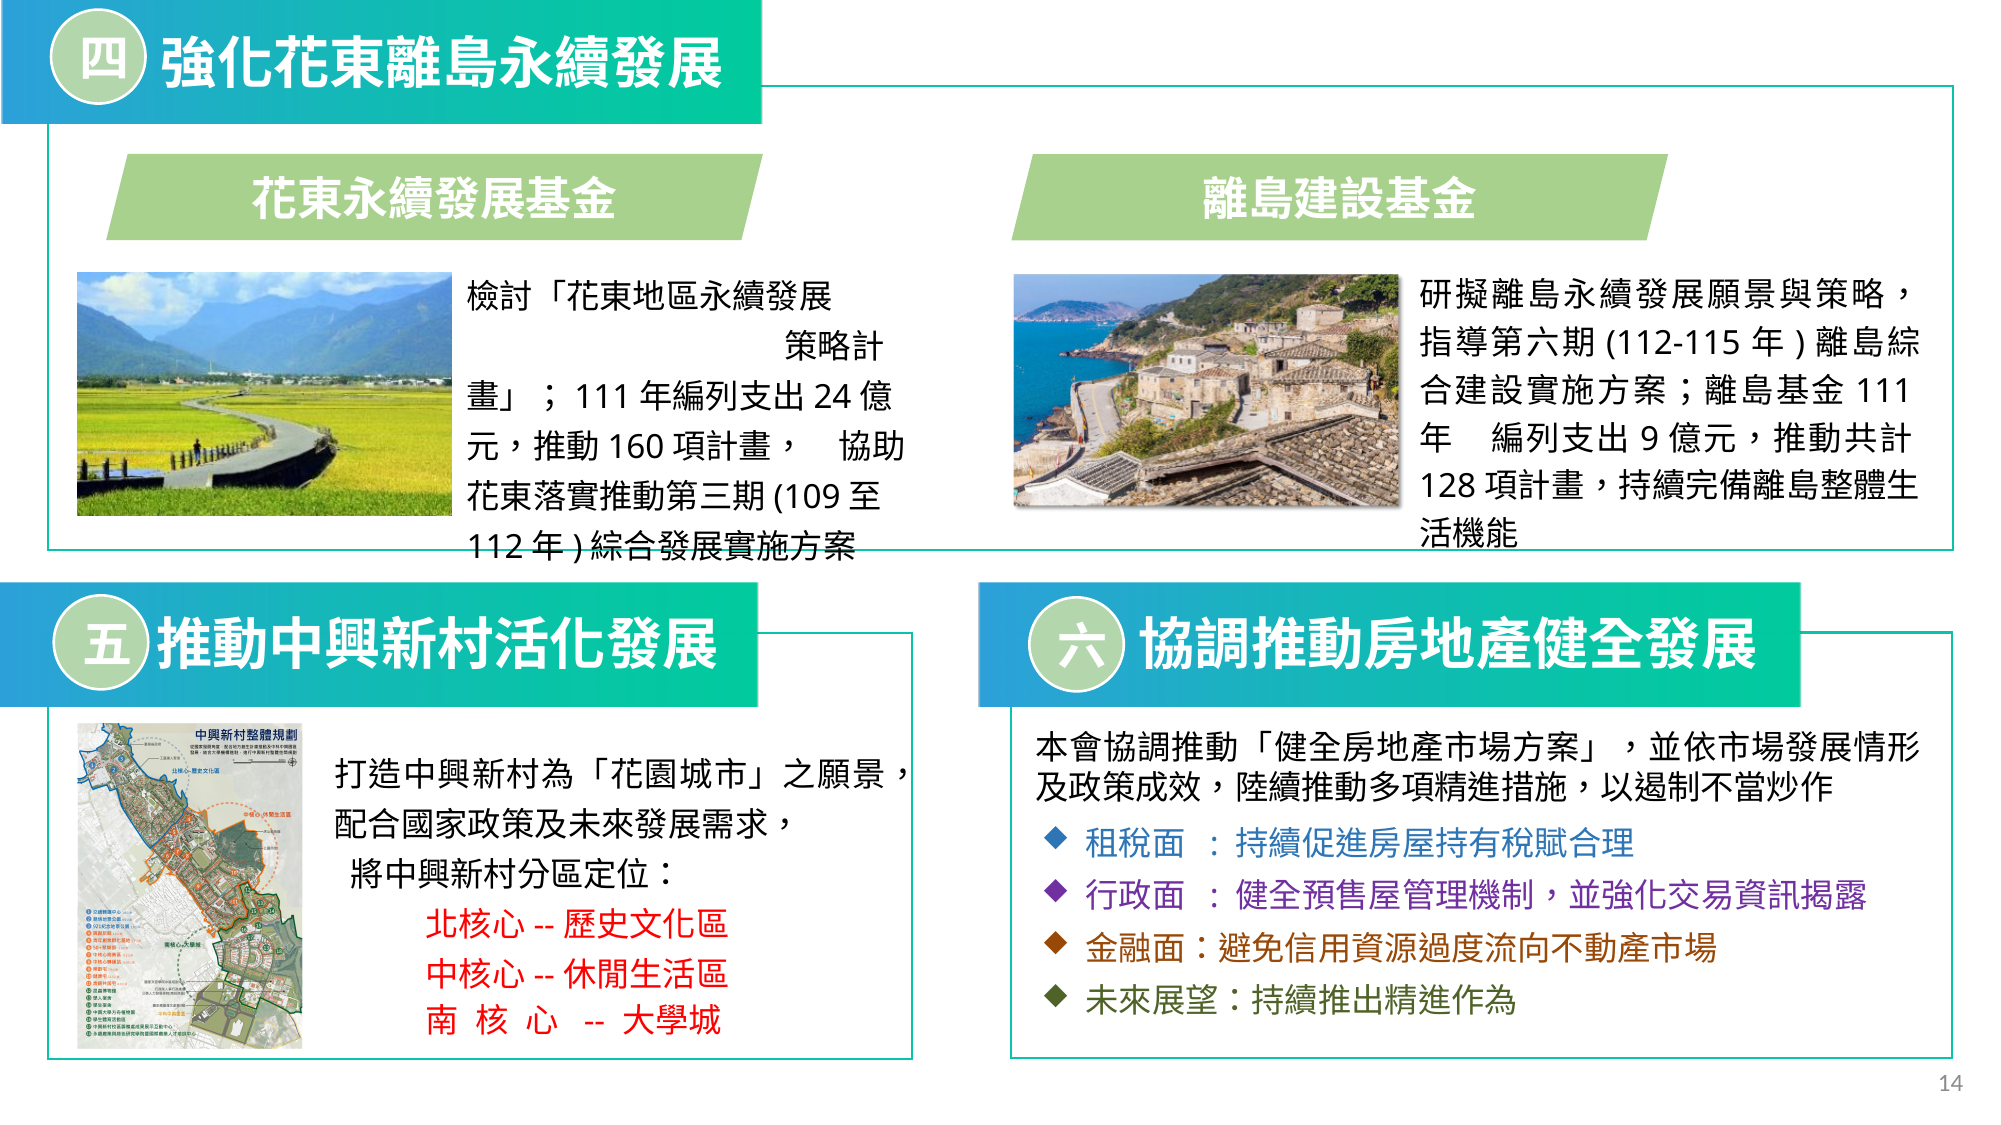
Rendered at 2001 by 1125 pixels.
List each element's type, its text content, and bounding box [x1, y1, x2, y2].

text_box 打造中興新村為「花園城市」之願景，配合國家政策及未來發展需求， 將中興新村分區定位： 北核心--歷史文化區 中核心--休閒生活區 南 核 心 -- 大學城 [319, 735, 902, 1047]
text_box 六 [1029, 597, 1124, 692]
text_box 研擬離島永續發展願景與策略， 指導第六期(112-115年)離島綜合建設實施方案；離島基金111年 編列支出9億元，推動共計128項計畫，持續完備離島整體生活機能 [1359, 257, 1936, 560]
slide_number <編號> [1528, 1051, 1979, 1112]
picture [77, 723, 303, 1049]
text_box 離島建設基金 [1011, 154, 1669, 241]
picture [0, 0, 763, 124]
text_box 推動中興新村活化發展 [141, 600, 759, 684]
text_box 花東永續發展基金 [106, 153, 763, 241]
text_box 檢討「花東地區永續發展 策略計畫」；111年編列支出24億元，推動160項計畫， 協助花東落實推動第三期(109至112年)綜合發展實施方案 [451, 257, 926, 573]
picture [77, 272, 451, 516]
picture [977, 582, 1802, 707]
text_box 強化花東離島永續發展 [146, 19, 763, 103]
picture [1011, 272, 1359, 514]
text_box 協調推動房地產健全發展 [1123, 600, 1819, 684]
text_box 五 [53, 595, 149, 690]
text_box 本會協調推動「健全房地產市場方案」，並依市場發展情形及政策成效，陸續推動多項精進措施，以遏制不當炒作 [1020, 718, 1936, 814]
text_box 租稅面 : 持續促進房屋持有稅賦合理 行政面 : 健全預售屋管理機制，並強化交易資訊揭露 金融面：避免信用資源過度流向不動產市場 未來展望：持續推出精進作為 [1026, 814, 1915, 1027]
picture [0, 582, 759, 707]
text_box 四 [51, 9, 146, 104]
